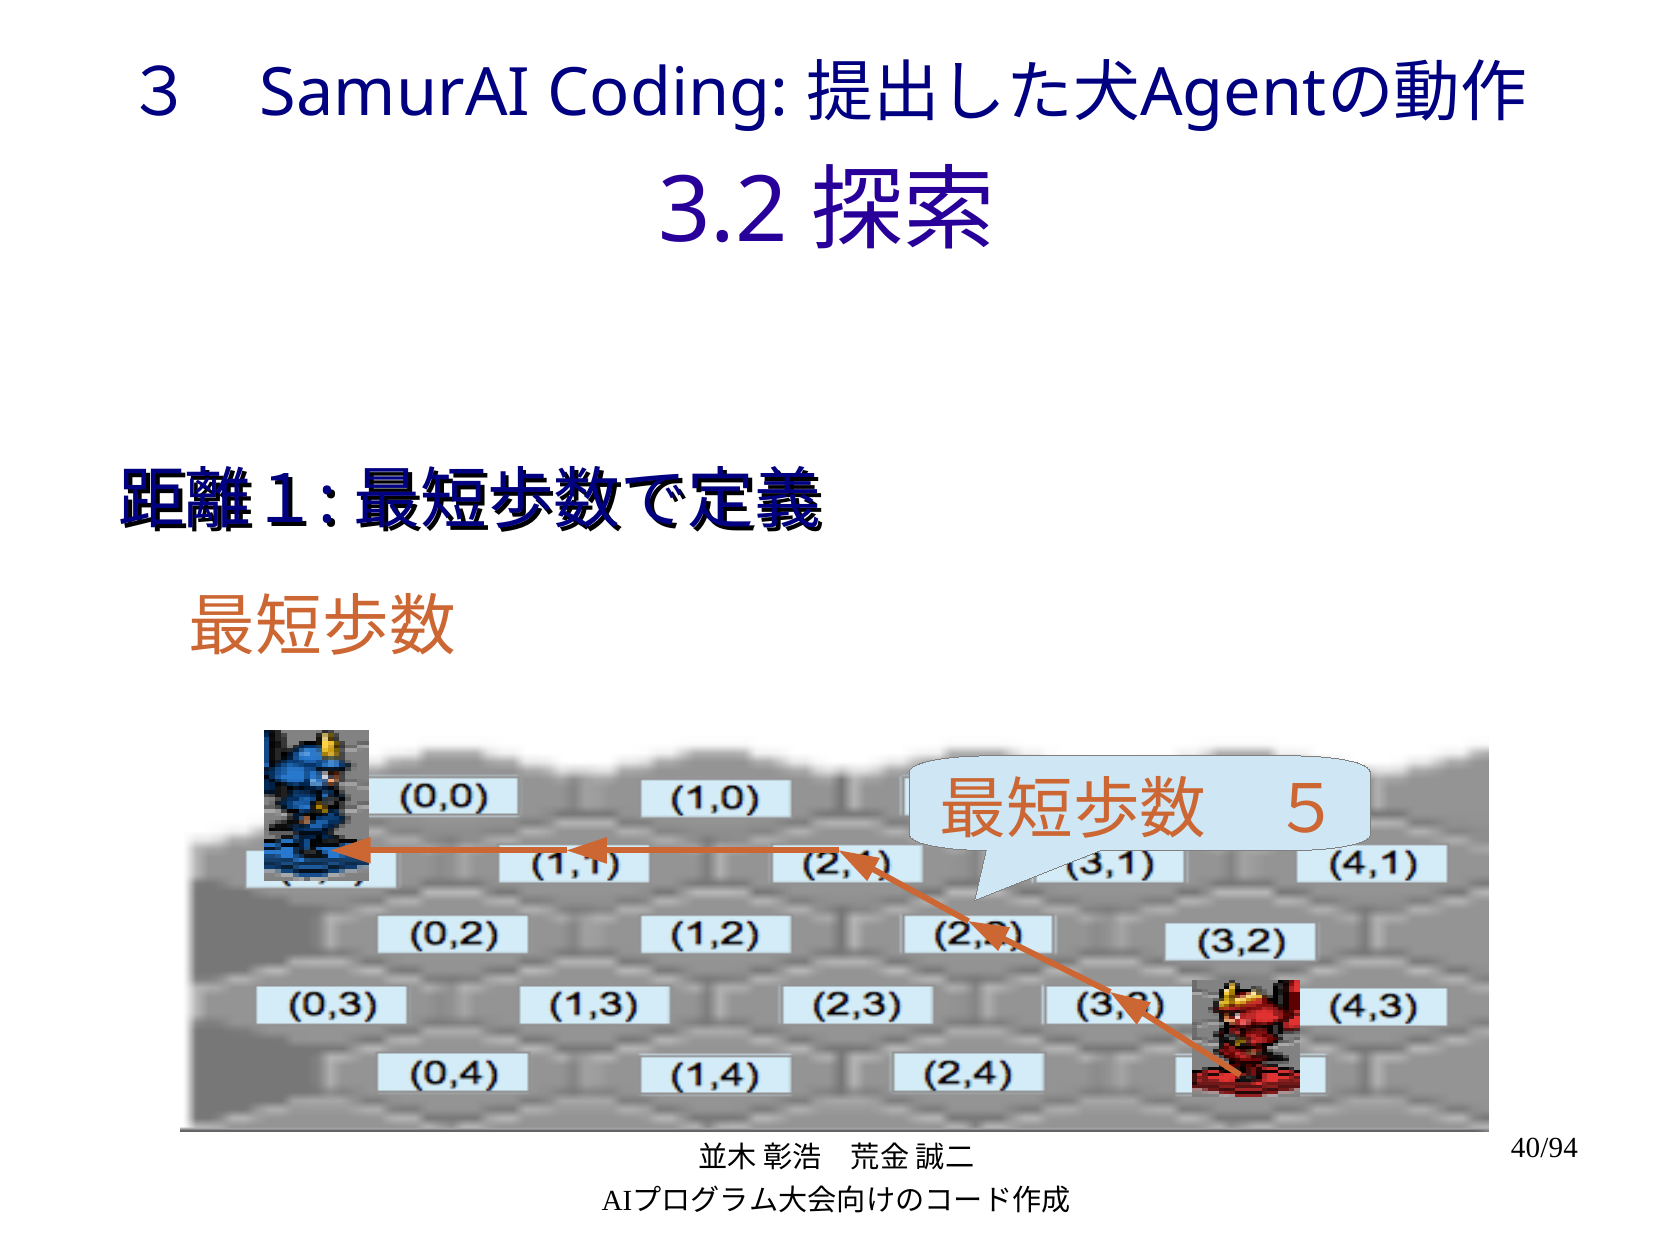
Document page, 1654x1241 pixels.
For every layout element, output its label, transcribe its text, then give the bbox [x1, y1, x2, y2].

picture [180, 695, 1489, 1132]
title ３ SamurAI Coding: 提出した犬Agentの動作3.2 探索 [82, 49, 1571, 257]
text_box 最短歩数 ５ [909, 755, 1371, 901]
list 距離１: 最短歩数で定義 最短歩数 [118, 324, 1571, 1045]
